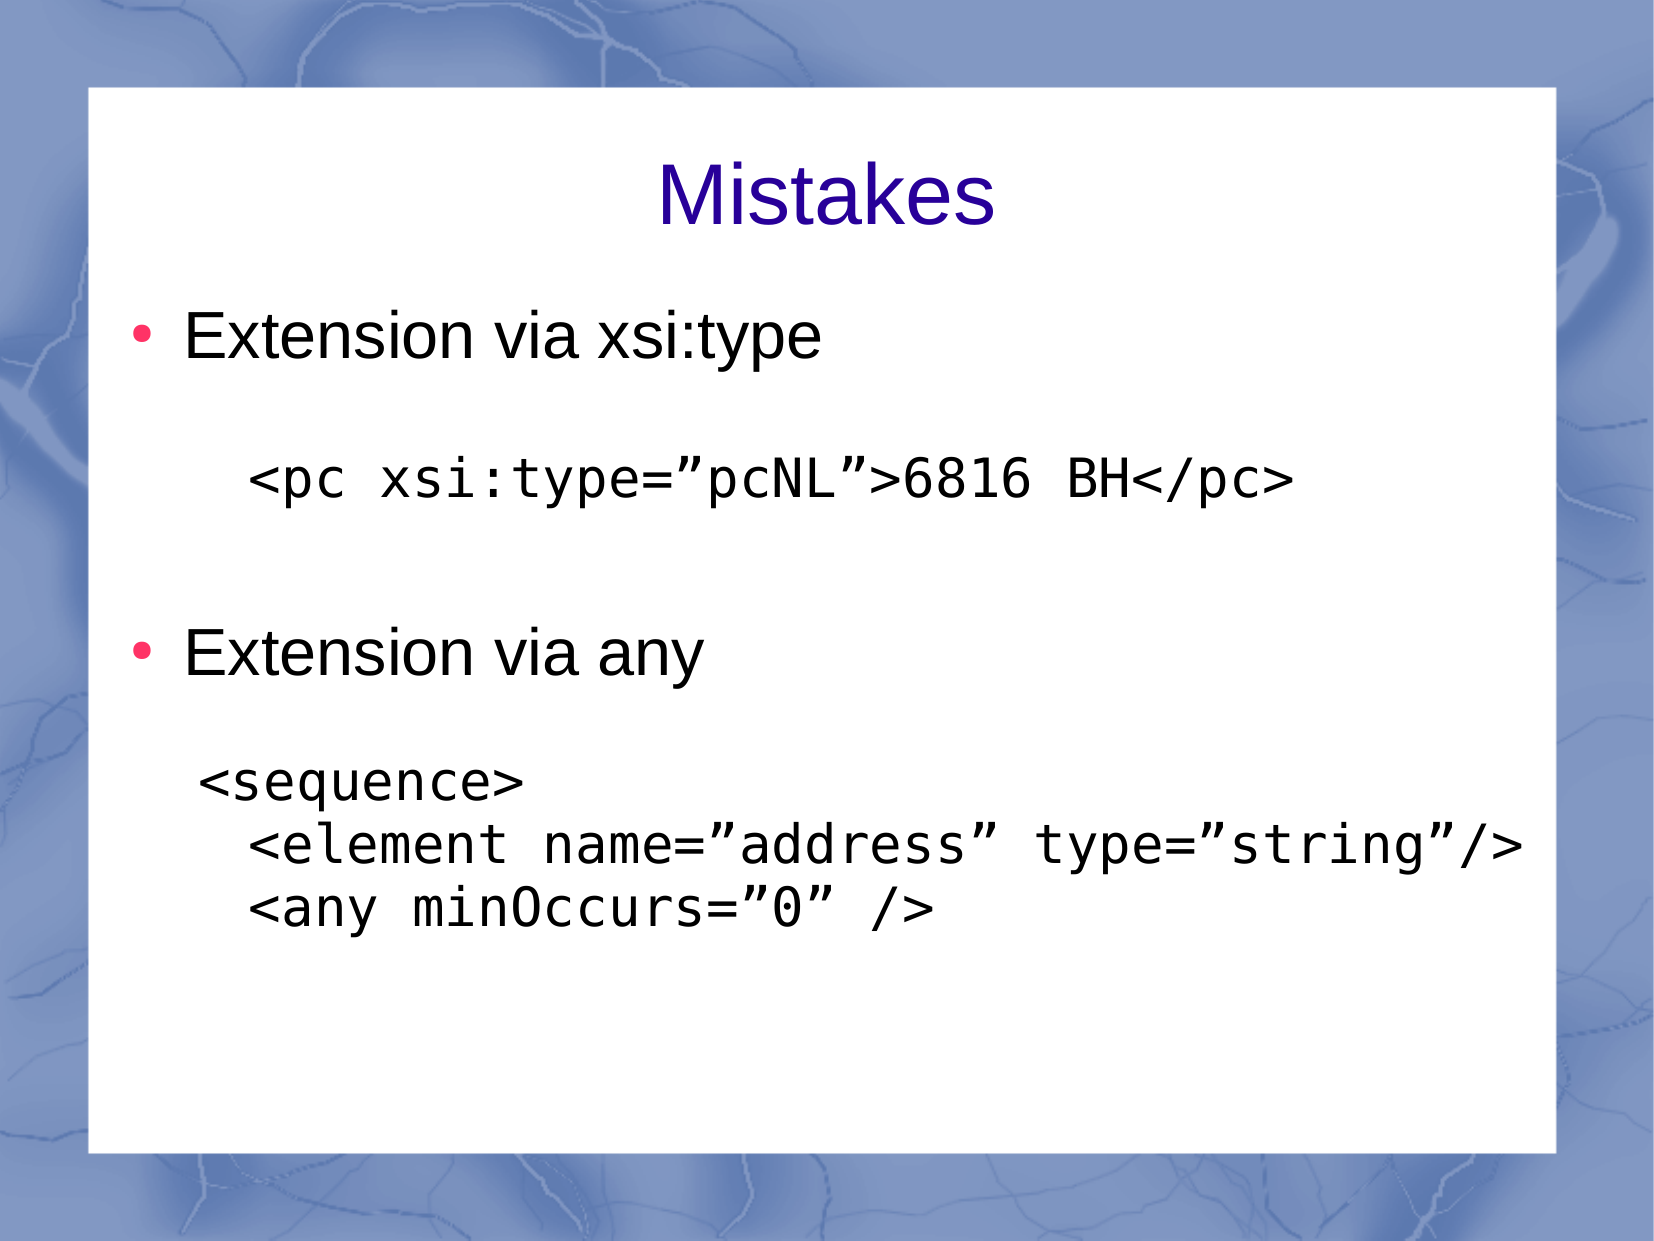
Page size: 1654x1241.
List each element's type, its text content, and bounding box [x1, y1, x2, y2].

title Mistakes [118, 90, 1536, 297]
picture [0, 0, 1654, 1241]
list Extension via xsi:type <pc xsi:type=”pcNL”>6816 BH</pc> Extension via any <sequence> <element name=”address” type=”string”/> <any minOccurs=”0” /> [112, 297, 1576, 1023]
